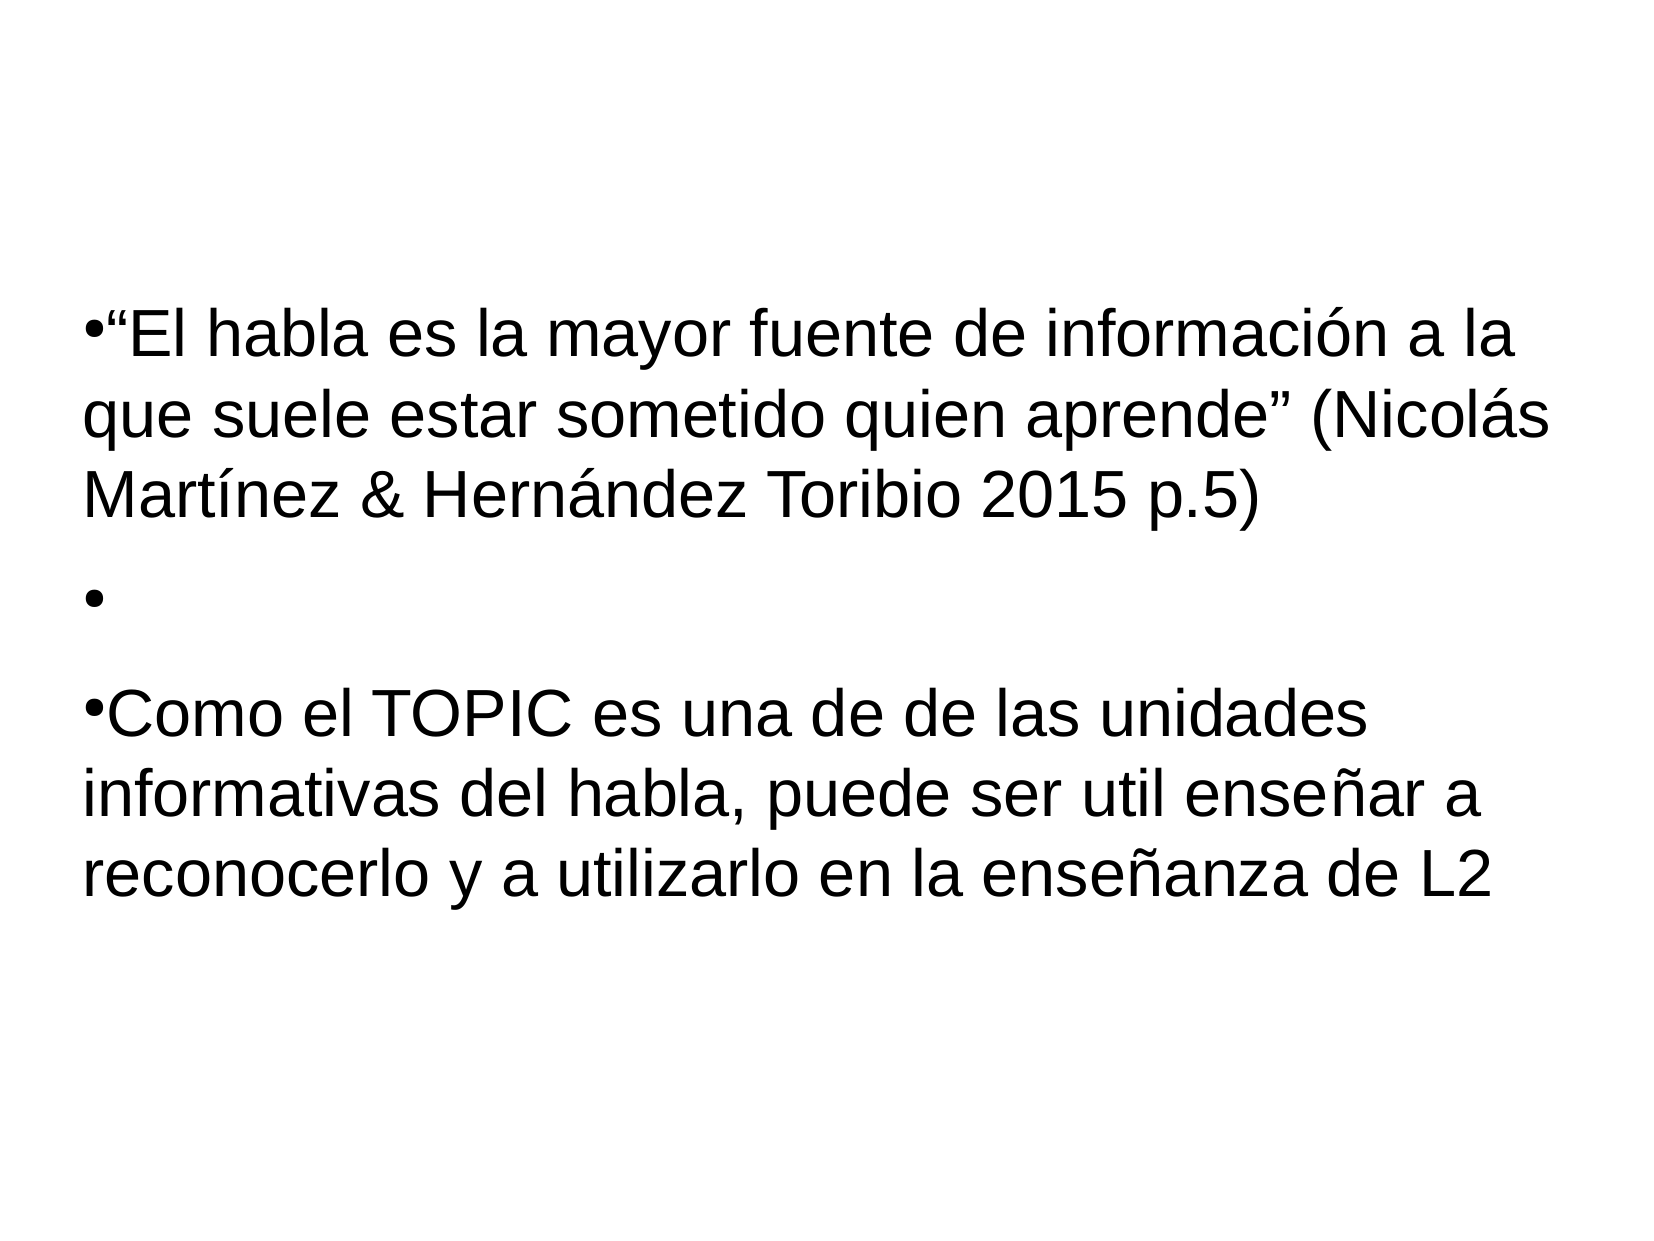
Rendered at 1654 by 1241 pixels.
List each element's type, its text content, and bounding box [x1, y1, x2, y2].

list “El habla es la mayor fuente de información a la que suele estar sometido quien aprende” (Nicolás Martínez & Hernández Toribio 2015 p.5) Como el TOPIC es una de de las unidades informativas del habla, puede ser util enseñar a reconocerlo y a utilizarlo en la enseñanza de L2 [82, 290, 1571, 1109]
